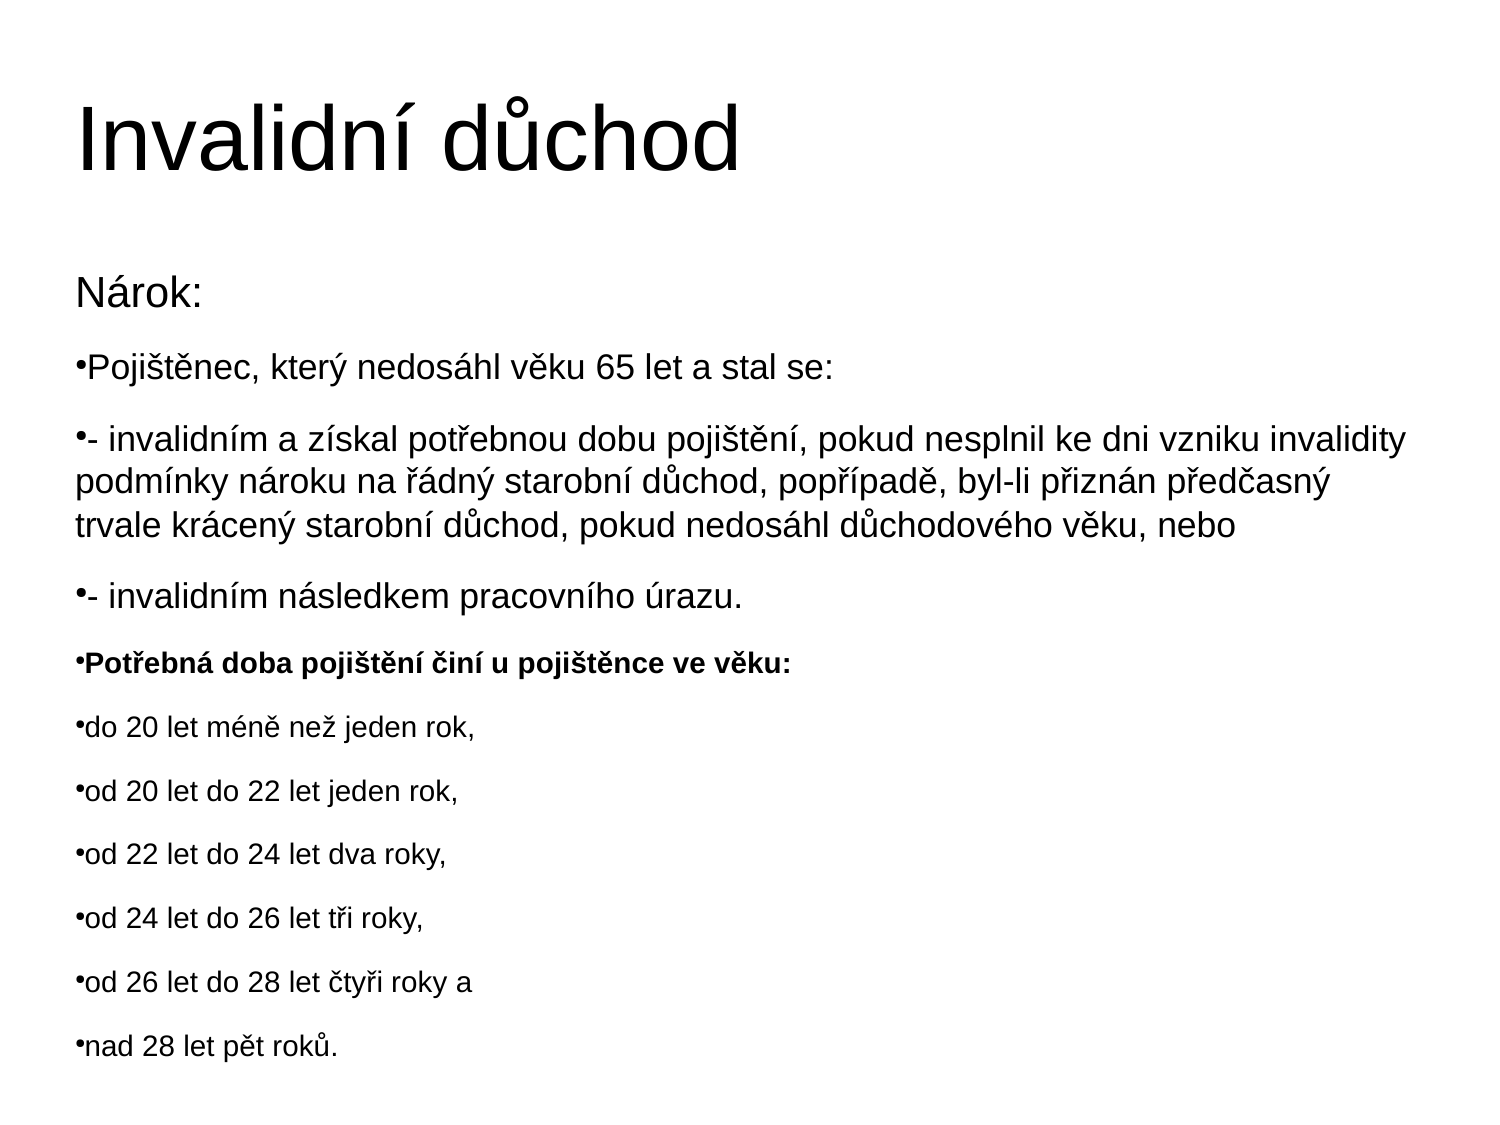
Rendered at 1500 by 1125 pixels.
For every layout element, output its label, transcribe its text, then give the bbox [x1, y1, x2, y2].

title Invalidní důchod [75, 44, 1425, 233]
list Nárok: Pojištěnec, který nedosáhl věku 65 let a stal se: - invalidním a získal potřebnou dobu pojištění, pokud nesplnil ke dni vzniku invalidity podmínky nároku na řádný starobní důchod, popřípadě, byl-li přiznán předčasný trvale krácený starobní důchod, pokud nedosáhl důchodového věku, nebo - invalidním následkem pracovního úrazu. Potřebná doba pojištění činí u pojištěnce ve věku: do 20 let méně než jeden rok, od 20 let do 22 let jeden rok, od 22 let do 24 let dva roky, od 24 let do 26 let tři roky, od 26 let do 28 let čtyři roky a nad 28 let pět roků. [75, 263, 1425, 1111]
